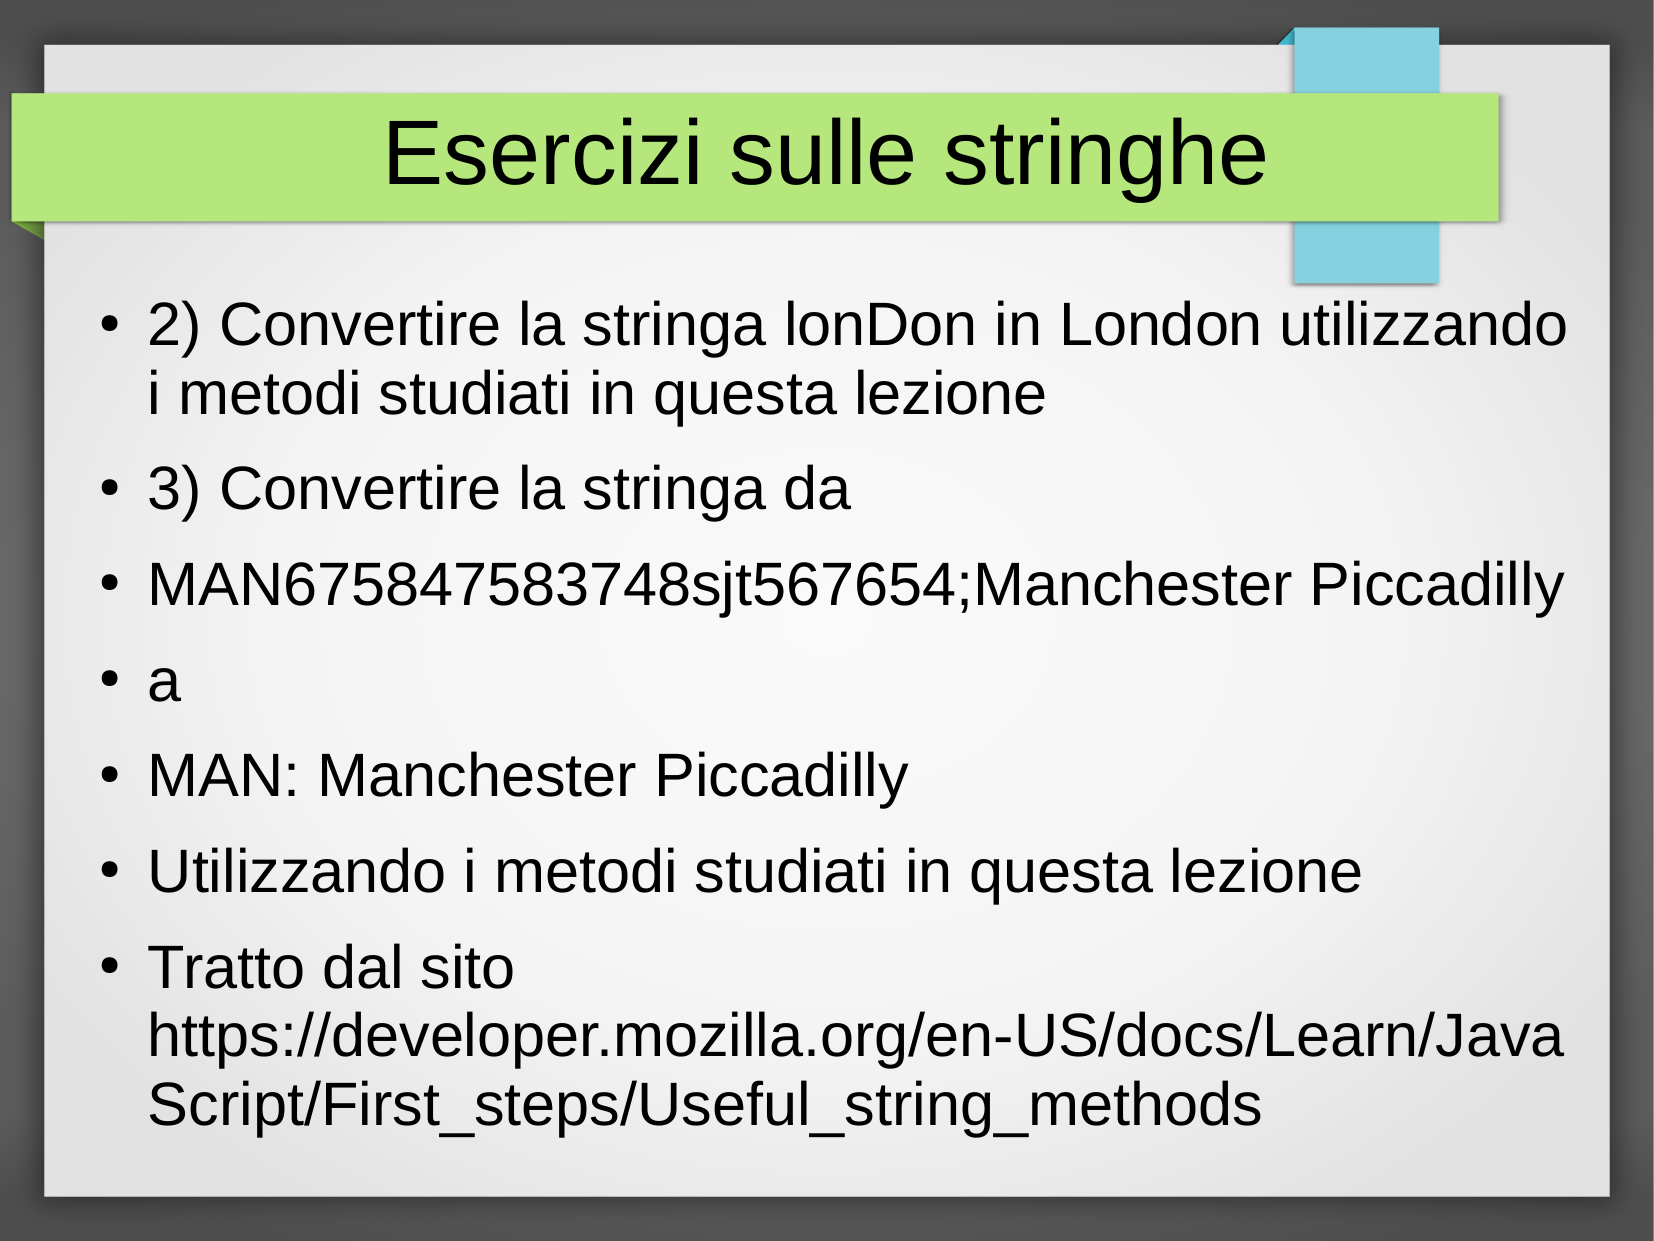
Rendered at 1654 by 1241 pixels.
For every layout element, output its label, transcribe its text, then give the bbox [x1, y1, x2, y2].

picture [0, 0, 1654, 1241]
list 2) Convertire la stringa lonDon in London utilizzando i metodi studiati in questa lezione 3) Convertire la stringa da MAN675847583748sjt567654;Manchester Piccadilly a MAN: Manchester Piccadilly Utilizzando i metodi studiati in questa lezione Tratto dal sito https://developer.mozilla.org/en-US/docs/Learn/JavaScript/First_steps/Useful_string_methods [82, 290, 1571, 1158]
title Esercizi sulle stringhe [82, 49, 1571, 257]
